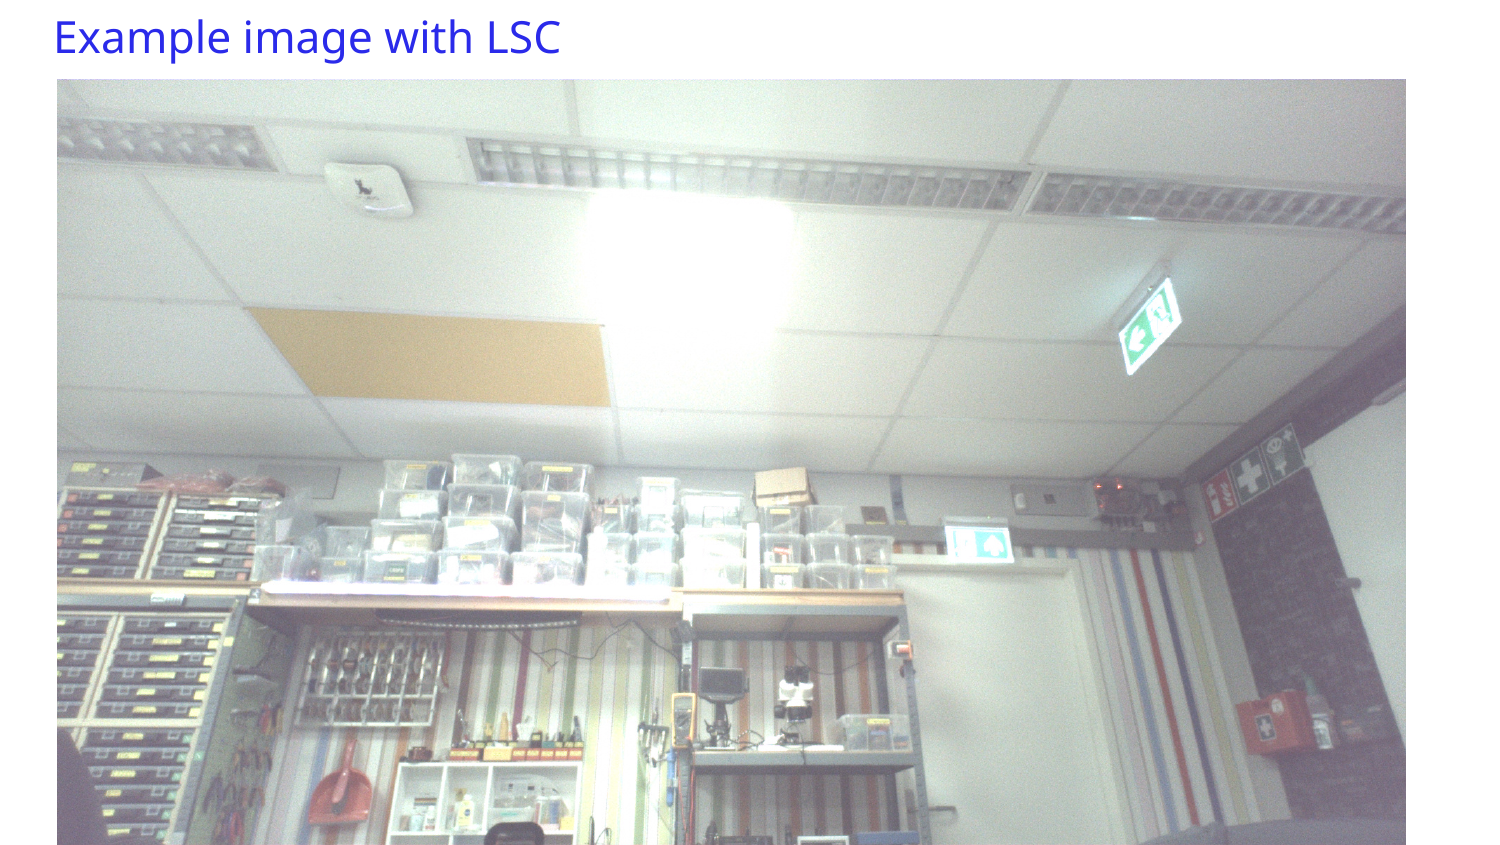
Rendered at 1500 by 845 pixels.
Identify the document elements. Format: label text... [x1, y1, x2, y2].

picture [57, 79, 1406, 845]
title Example image with LSC [38, 0, 1436, 83]
